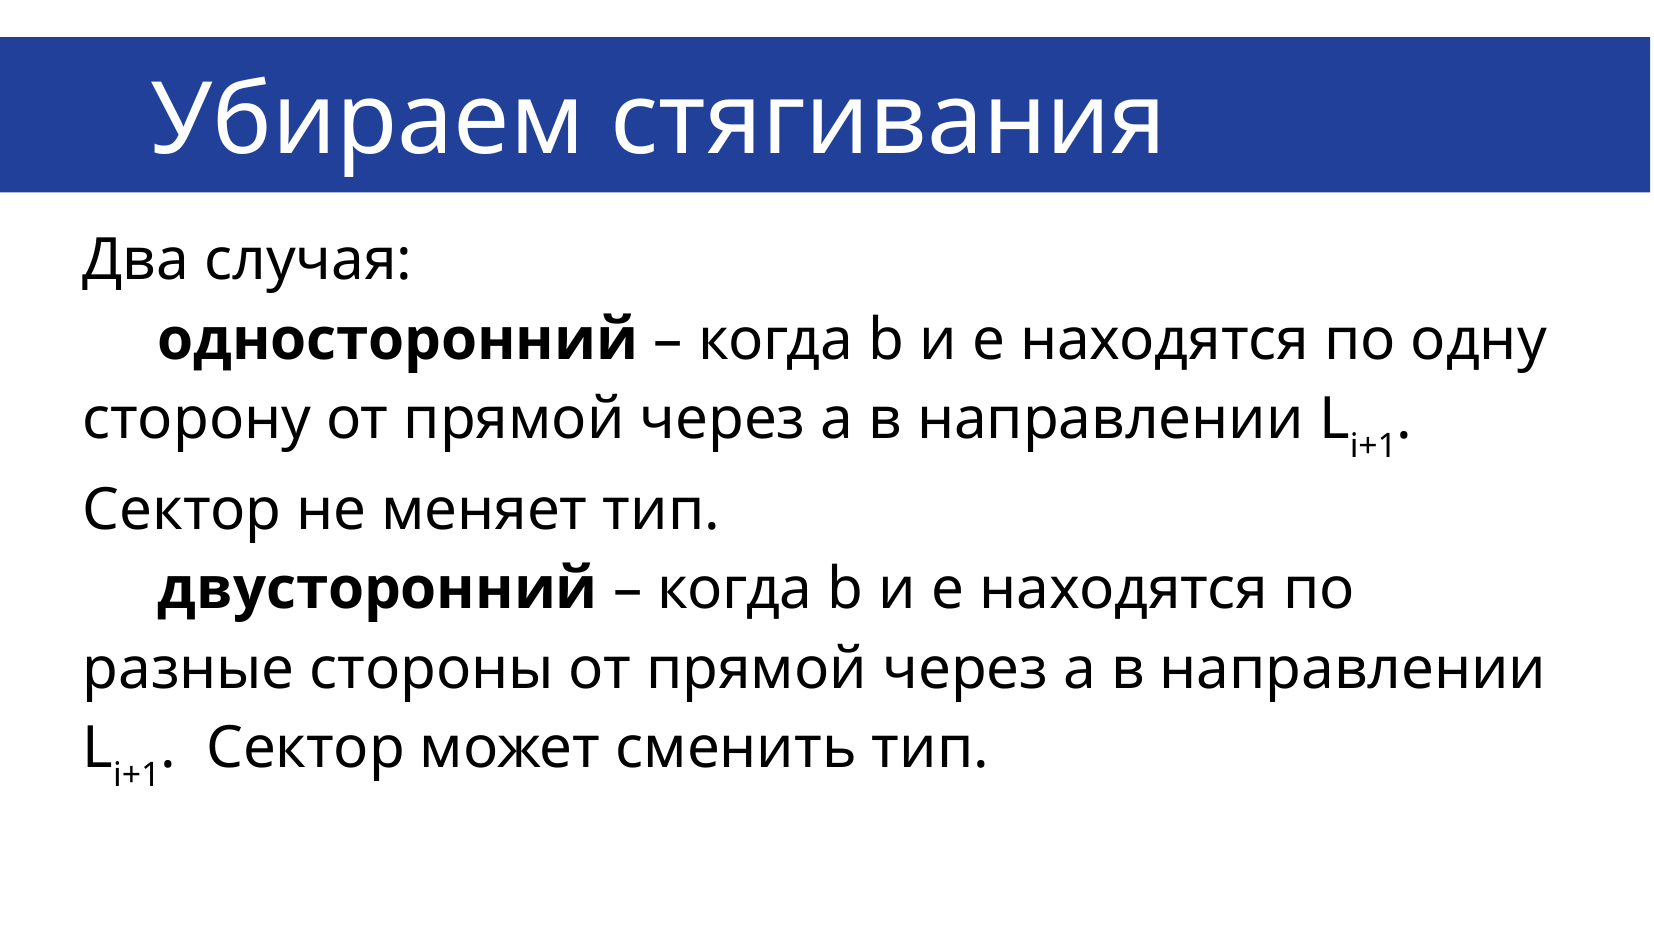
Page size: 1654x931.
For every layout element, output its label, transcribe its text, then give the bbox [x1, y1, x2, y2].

subtitle Два случая: односторонний – когда b и e находятся по одну сторону от прямой через a в направлении Li+1. Сектор не меняет тип. двусторонний – когда b и e находятся по разные стороны от прямой через a в направлении Li+1. Сектор может сменить тип. [82, 217, 1576, 876]
title Убираем стягивания [0, 37, 1651, 193]
